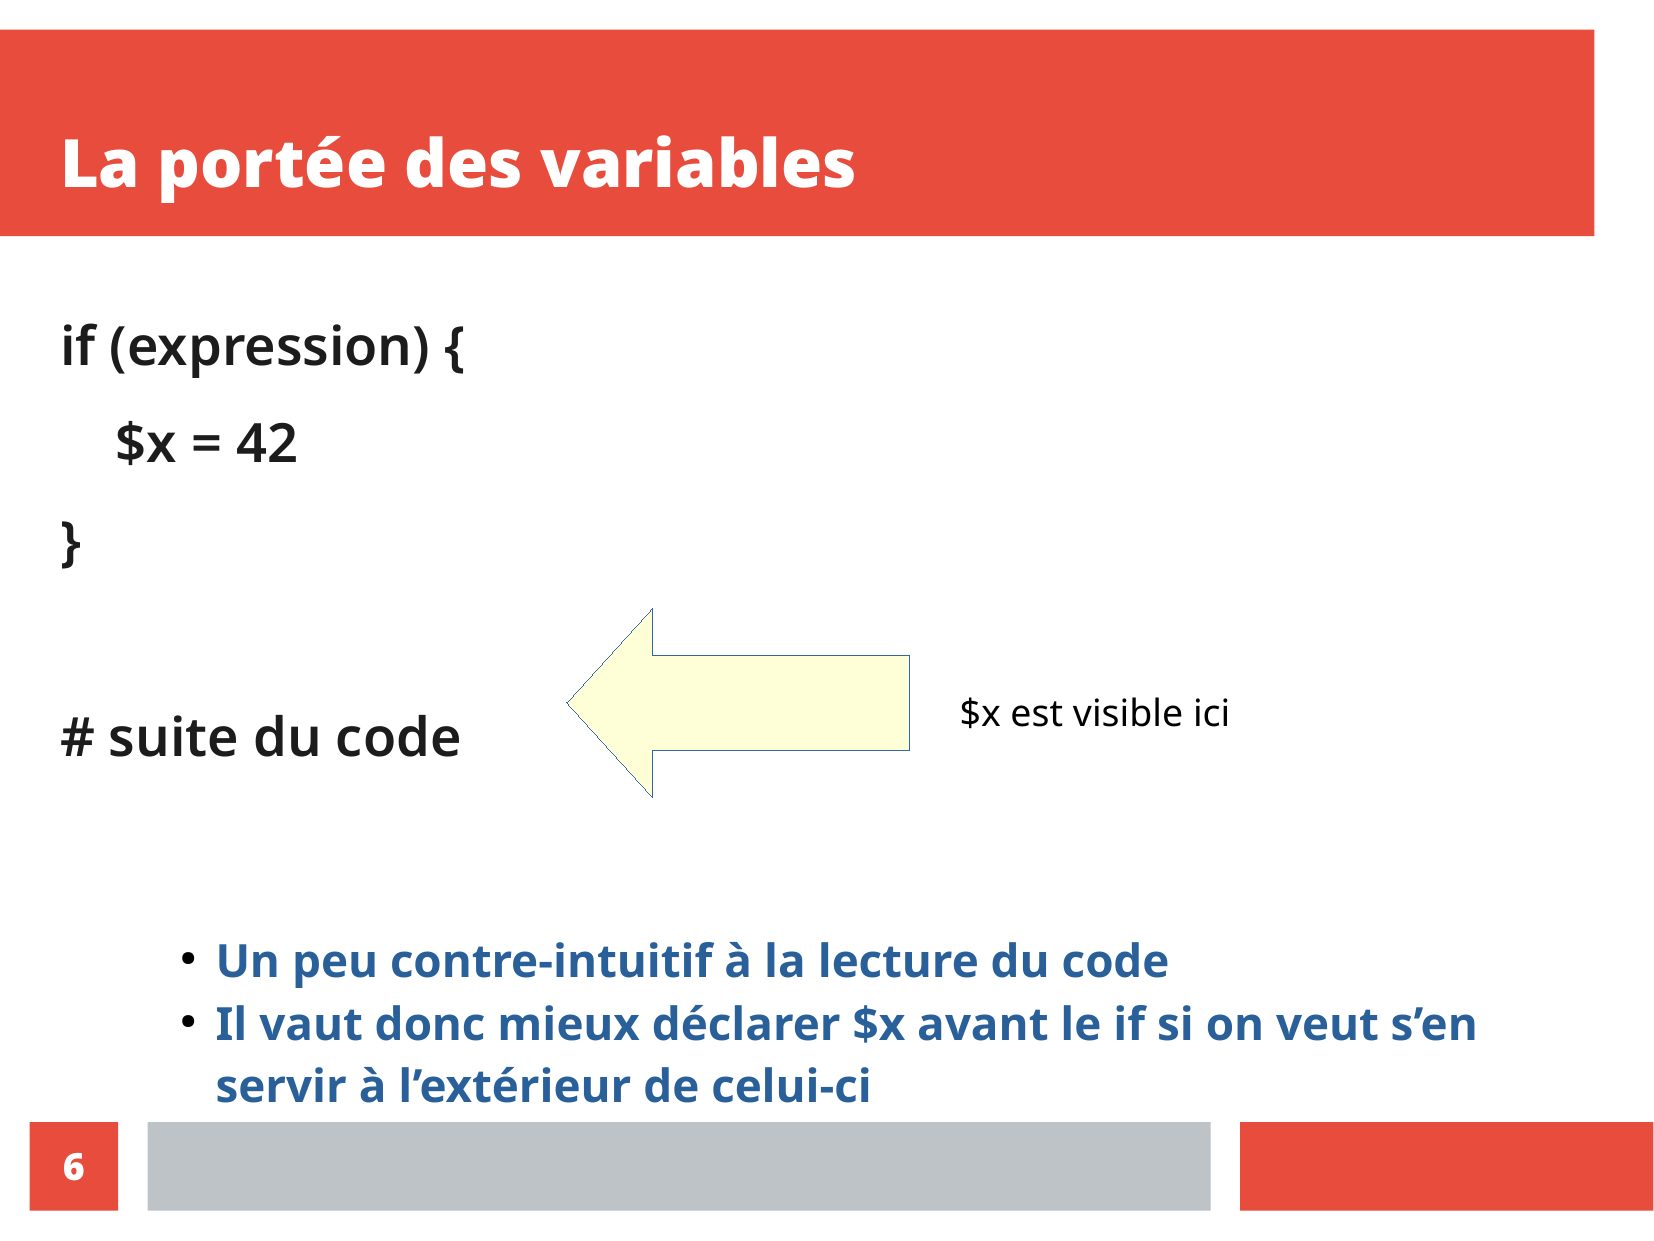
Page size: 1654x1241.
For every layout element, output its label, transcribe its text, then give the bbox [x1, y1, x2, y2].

list if (expression) { $x = 42 } # suite du code [59, 307, 580, 957]
text_box $x est visible ici [944, 679, 1642, 738]
text_box [566, 608, 910, 798]
title La portée des variables [59, 59, 1596, 207]
text_box Un peu contre-intuitif à la lecture du code Il vaut donc mieux déclarer $x avant le if si on veut s’en servir à l’extérieur de celui-ci [165, 921, 1524, 1096]
